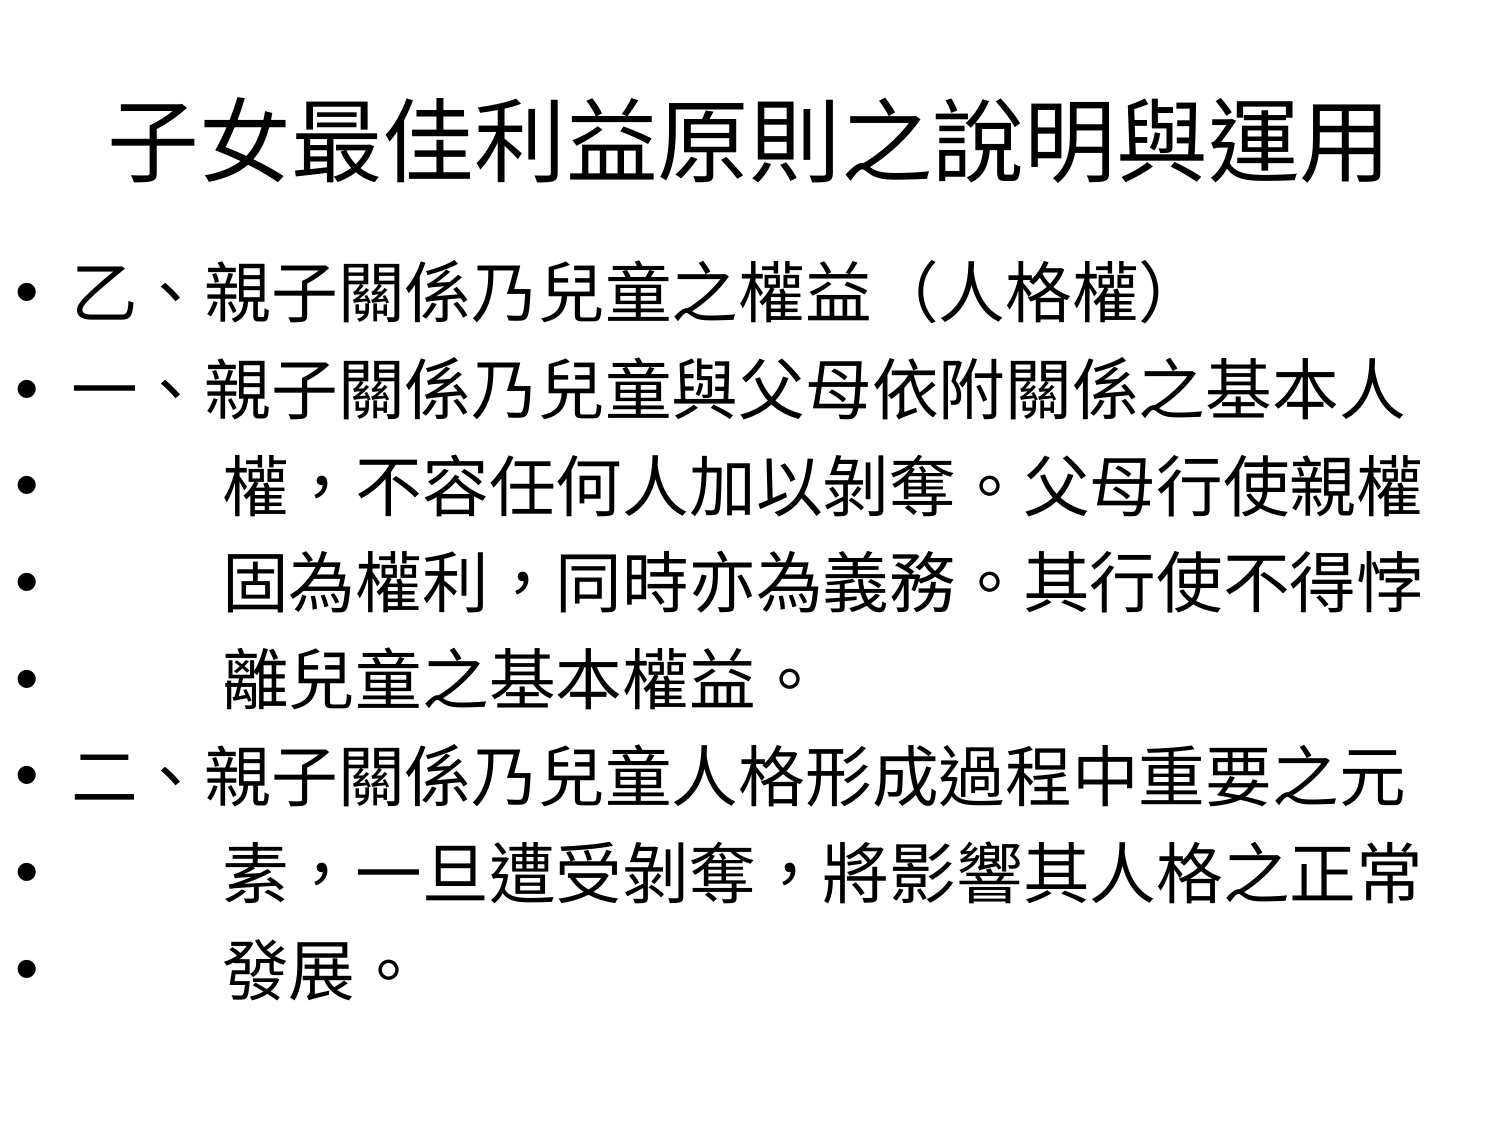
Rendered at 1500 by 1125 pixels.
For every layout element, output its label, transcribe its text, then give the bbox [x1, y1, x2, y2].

title 子女最佳利益原則之說明與運用 [75, 45, 1426, 233]
list 乙、親子關係乃兒童之權益（人格權） 一、親子關係乃兒童與父母依附關係之基本人 權，不容任何人加以剝奪。父母行使親權 固為權利，同時亦為義務。其行使不得悖 離兒童之基本權益。 二、親子關係乃兒童人格形成過程中重要之元 素，一旦遭受剝奪，將影響其人格之正常 發展。 [0, 243, 1500, 1125]
